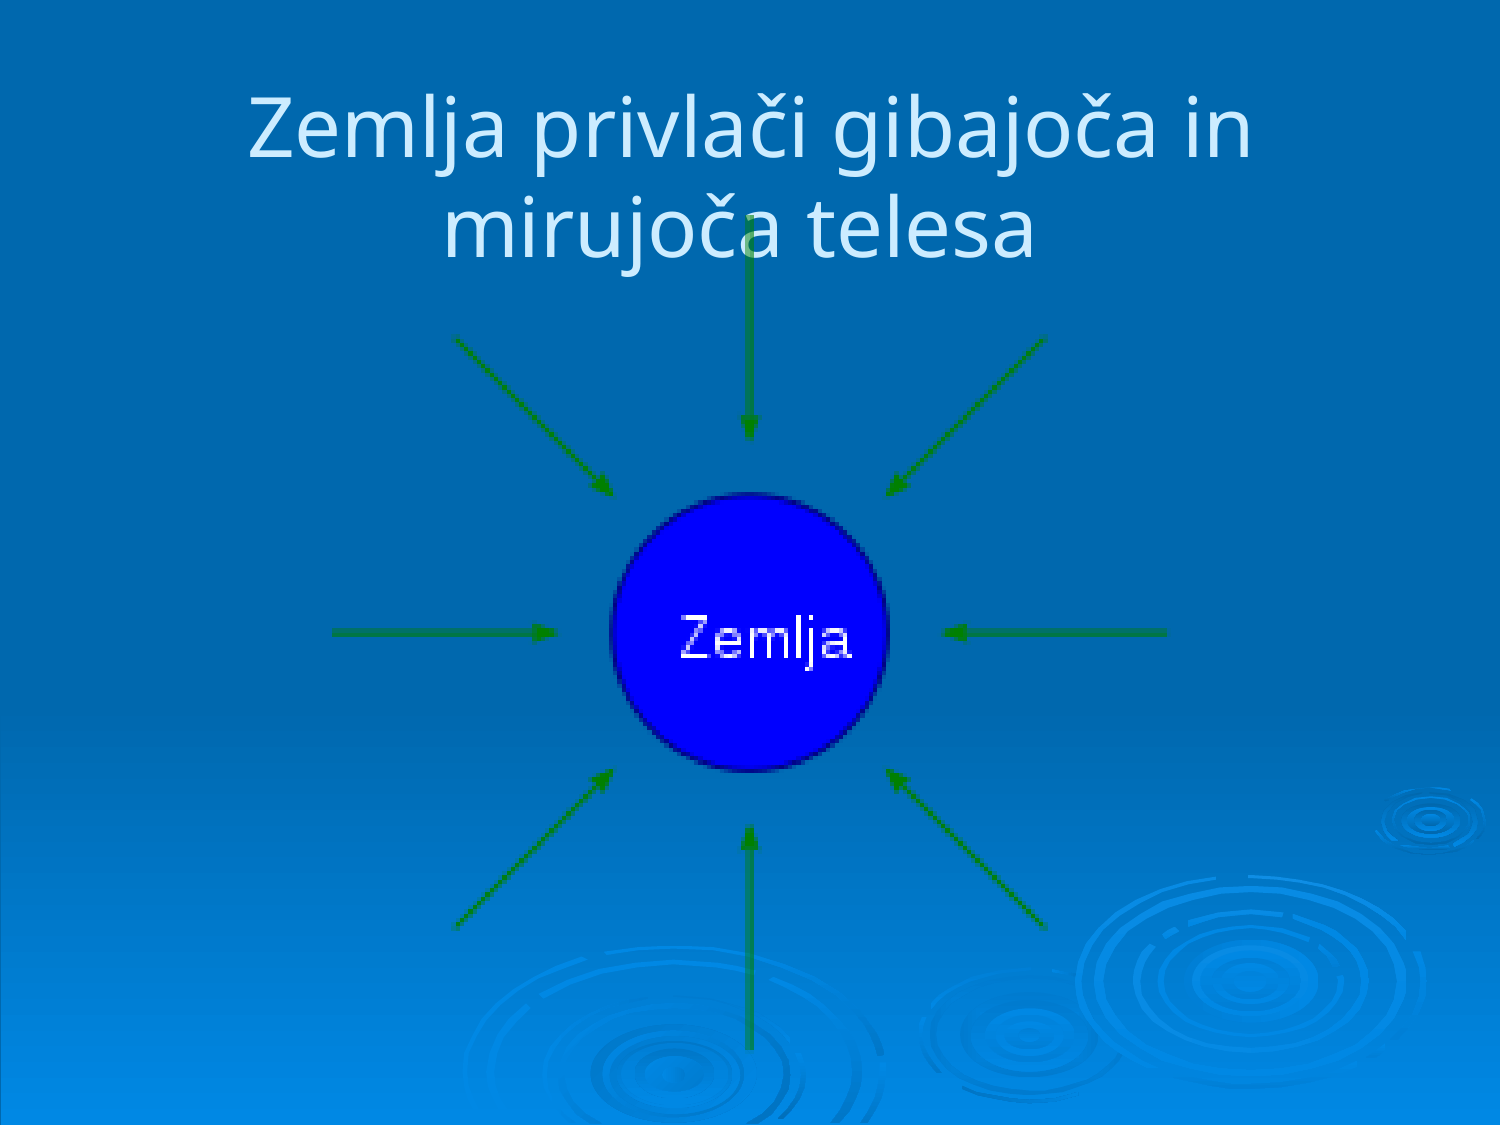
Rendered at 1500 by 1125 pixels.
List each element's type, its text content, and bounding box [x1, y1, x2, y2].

picture [324, 207, 1176, 1059]
title Zemlja privlači gibajoča in mirujoča telesa [76, 66, 1427, 159]
